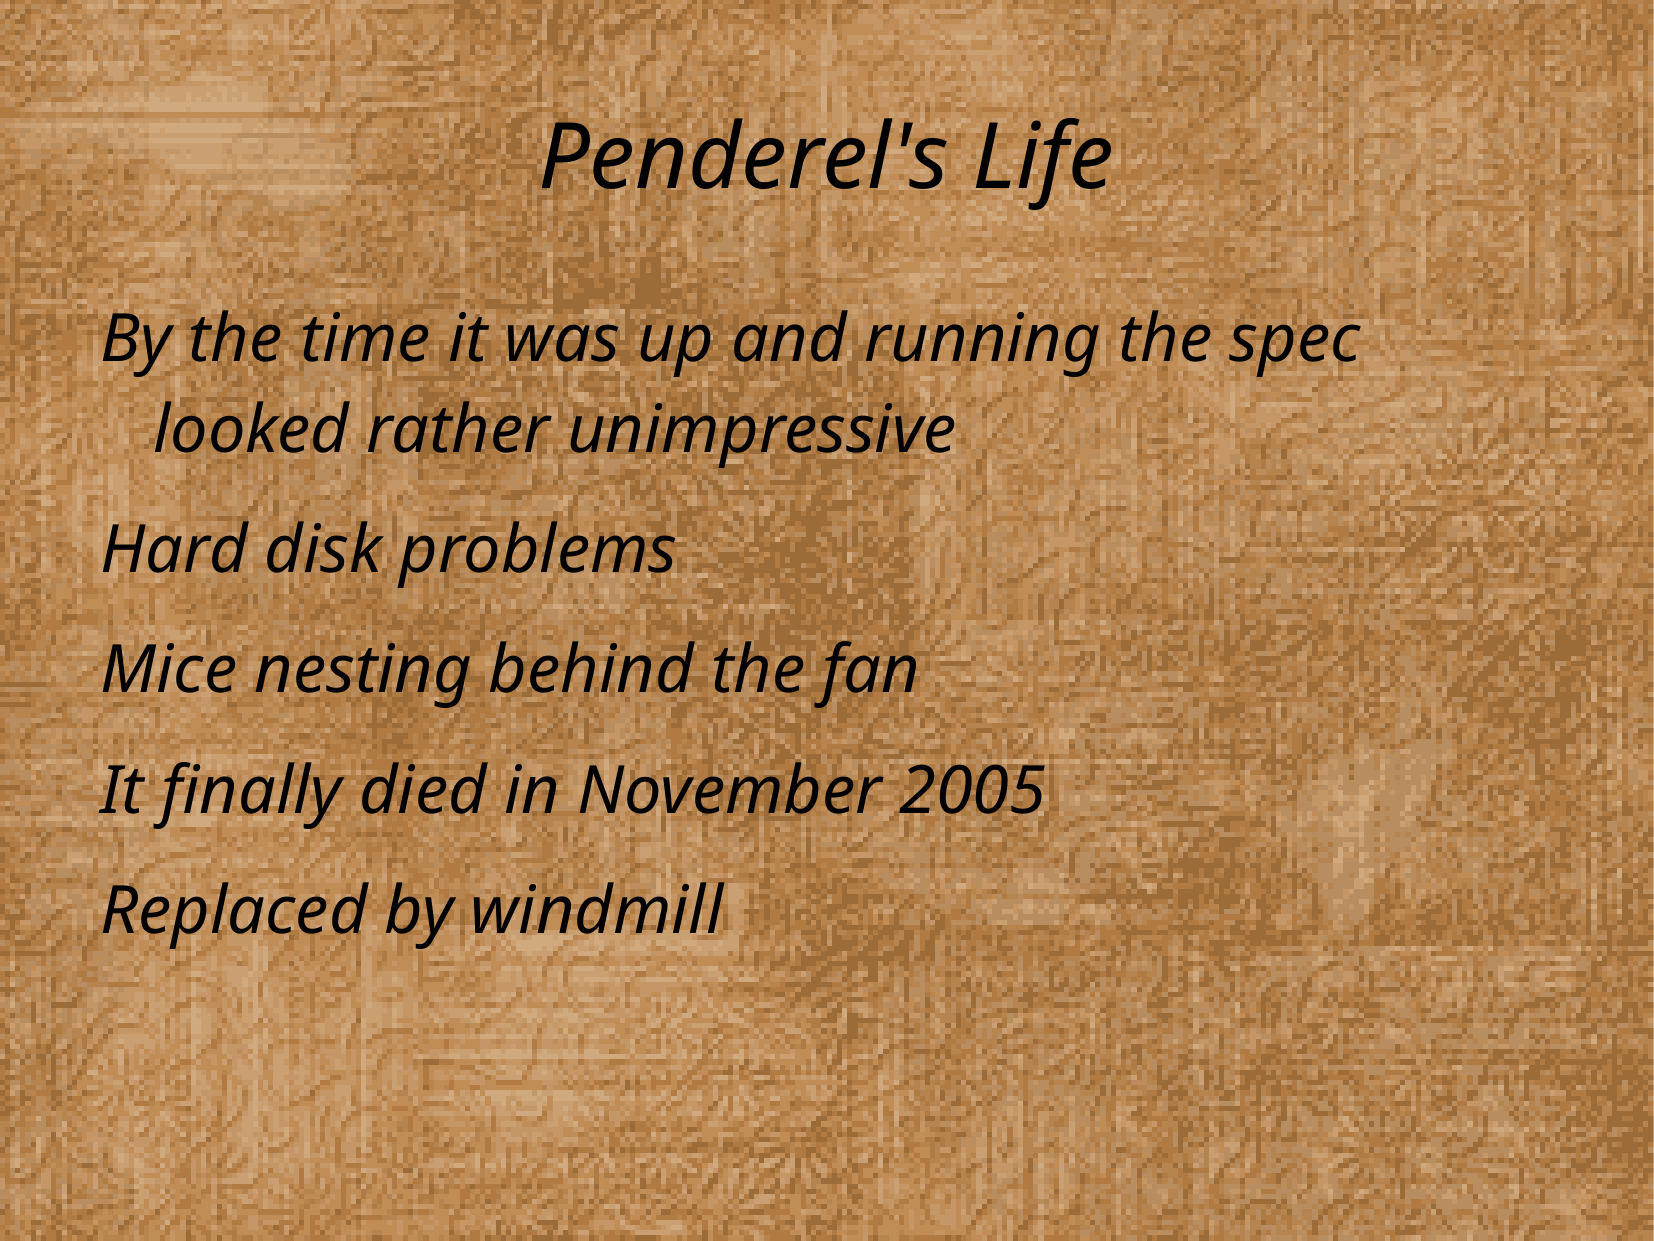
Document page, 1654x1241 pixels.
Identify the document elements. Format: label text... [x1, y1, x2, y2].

list By the time it was up and running the spec looked rather unimpressive Hard disk problems Mice nesting behind the fan It finally died in November 2005 Replaced by windmill [82, 290, 1571, 1094]
picture [0, 0, 1654, 1241]
title Penderel's Life [82, 56, 1571, 250]
